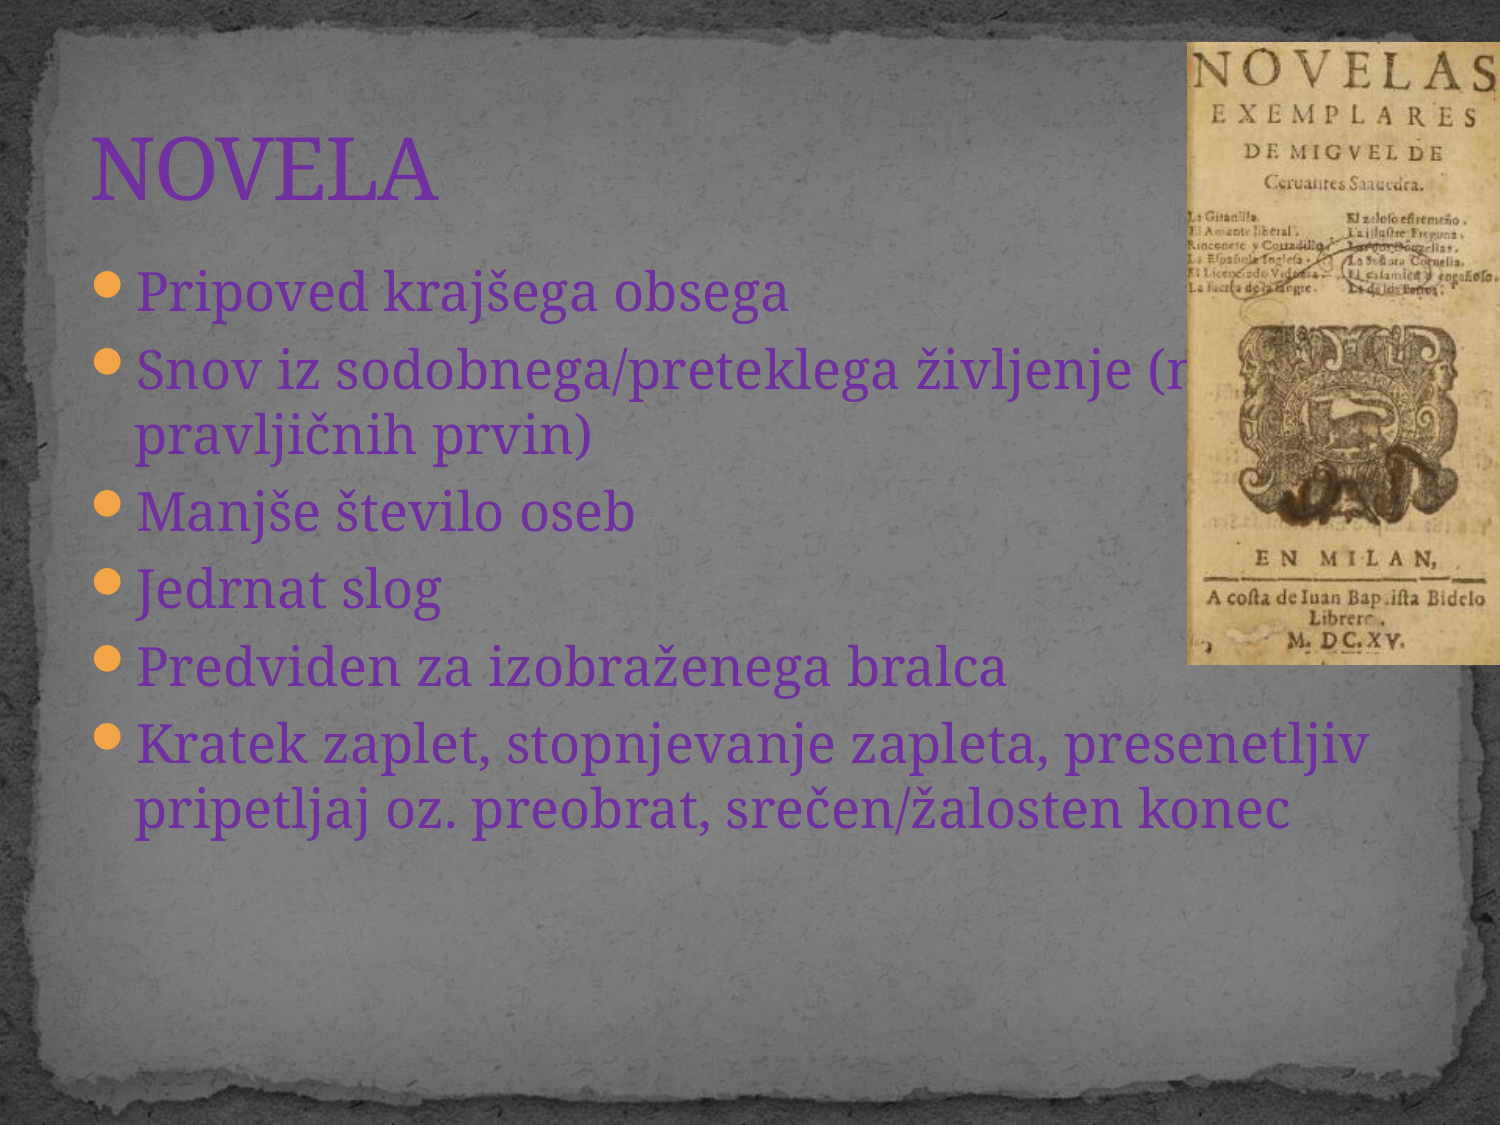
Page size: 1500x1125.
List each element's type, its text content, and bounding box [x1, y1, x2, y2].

title NOVELA [75, 24, 1425, 225]
picture [0, 0, 1500, 1125]
list Pripoved krajšega obsega Snov iz sodobnega/preteklega življenje (nima pravljičnih prvin) Manjše število oseb Jedrnat slog Predviden za izobraženega bralca Kratek zaplet, stopnjevanje zapleta, presenetljiv pripetljaj oz. preobrat, srečen/žalosten konec [75, 249, 1425, 1000]
